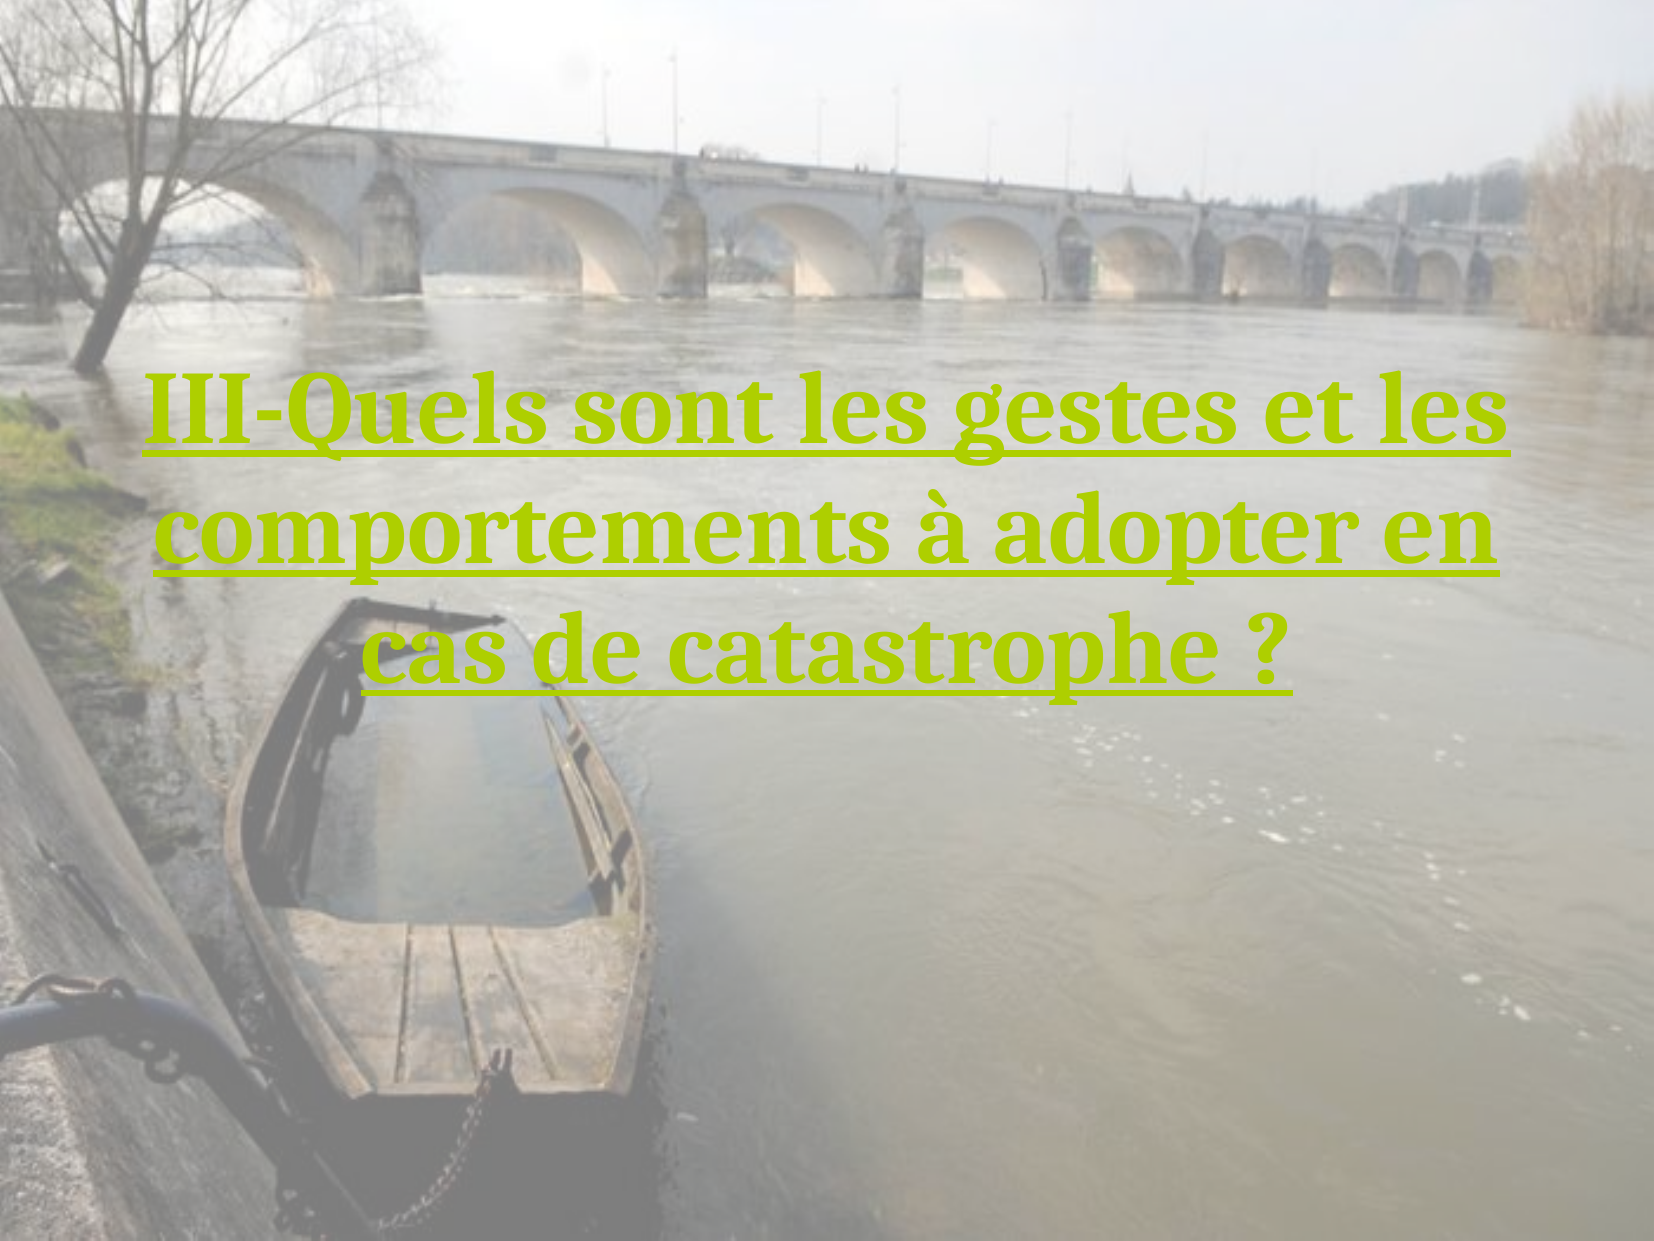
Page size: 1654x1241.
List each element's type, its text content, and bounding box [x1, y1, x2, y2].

subtitle III-Quels sont les gestes et les comportements à adopter en cas de catastrophe ? [82, 49, 1571, 1010]
picture [0, 0, 1654, 1241]
